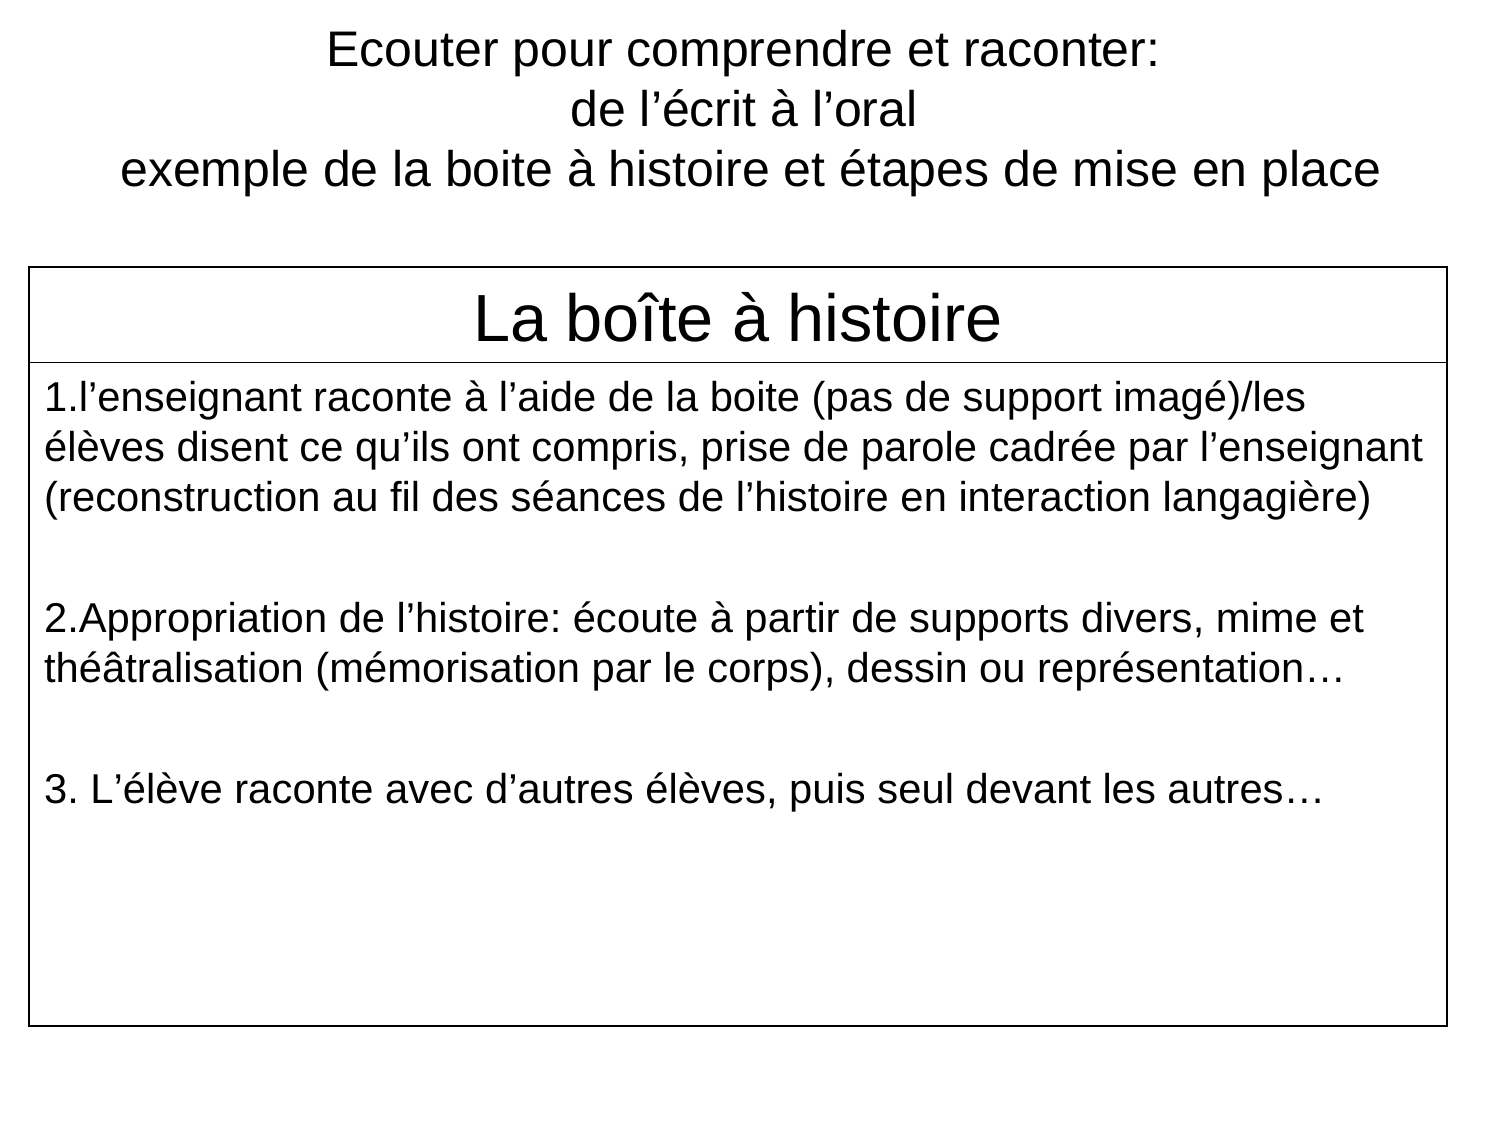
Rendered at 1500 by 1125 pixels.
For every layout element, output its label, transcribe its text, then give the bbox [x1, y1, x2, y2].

title Ecouter pour comprendre et raconter: de l’écrit à l’oral exemple de la boite à histoire et étapes de mise en place [29, 45, 1459, 168]
table_header La boîte à histoire [30, 268, 1446, 362]
table_cell 1.l’enseignant raconte à l’aide de la boite (pas de support imagé)/les élèves disent ce qu’ils ont compris, prise de parole cadrée par l’enseignant (reconstruction au fil des séances de l’histoire en interaction langagière) 2.Appropriation de l’histoire: écoute à partir de supports divers, mime et théâtralisation (mémorisation par le corps), dessin ou représentation… 3. L’élève raconte avec d’autres élèves, puis seul devant les autres… [30, 363, 1446, 1025]
